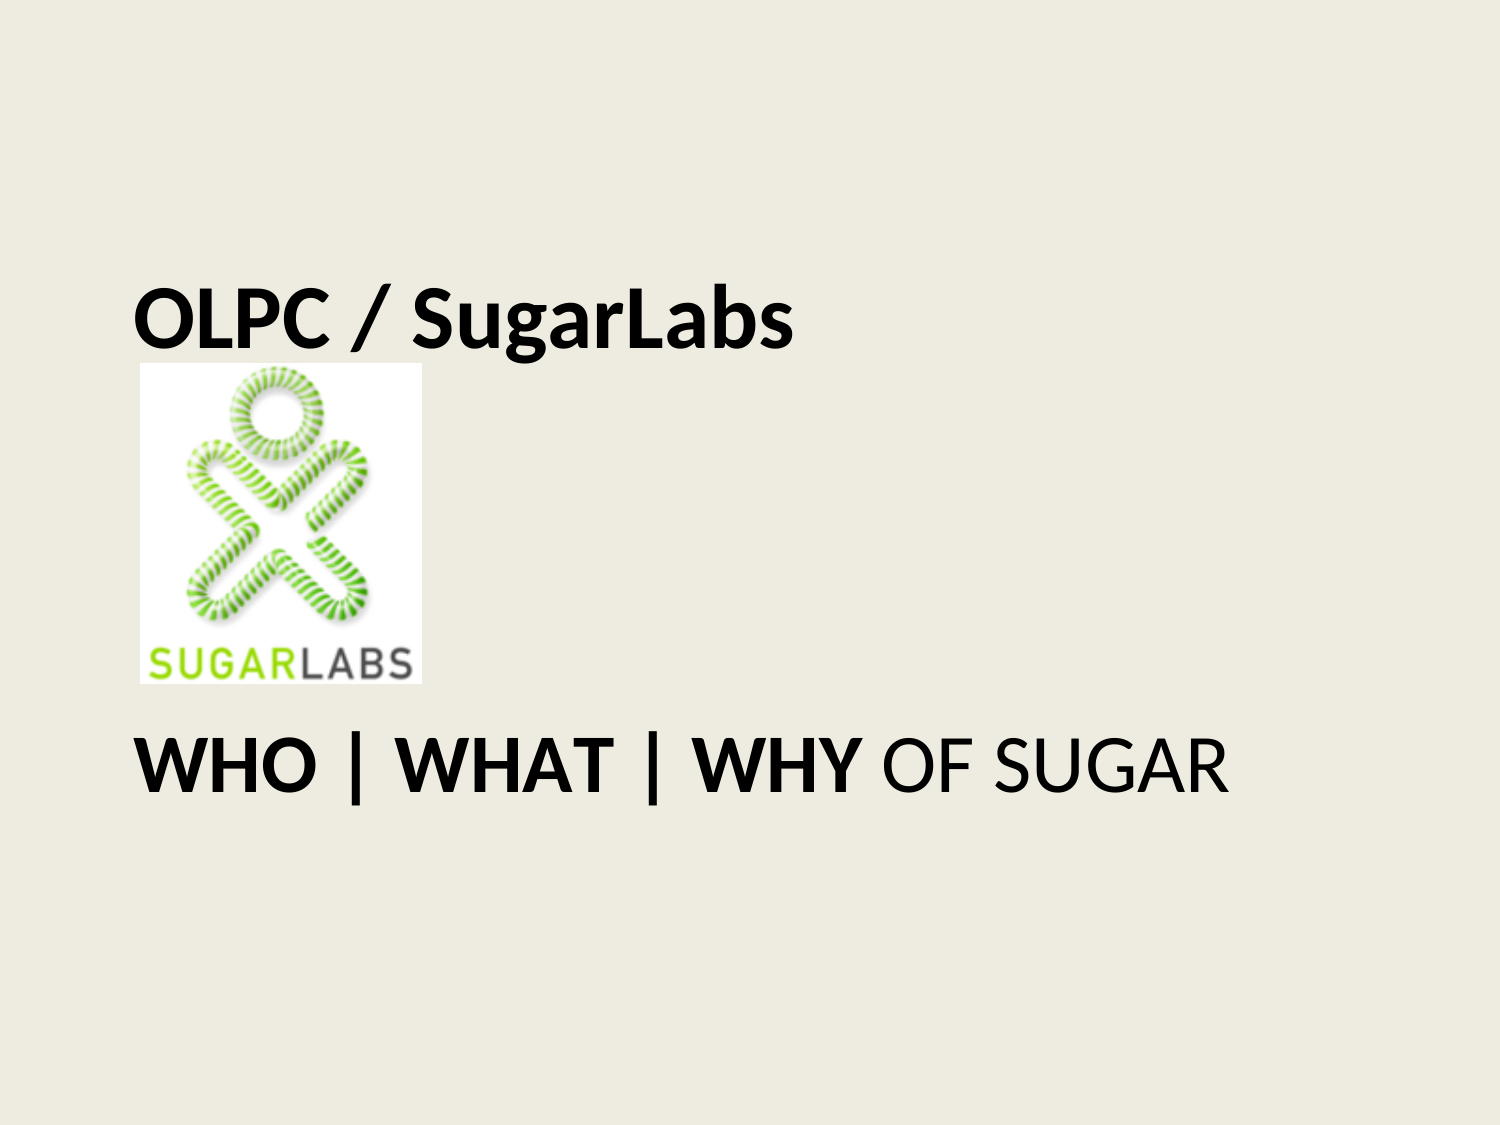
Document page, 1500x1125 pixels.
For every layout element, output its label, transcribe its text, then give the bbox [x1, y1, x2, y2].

picture [140, 363, 422, 684]
list OLPC / SugarLabs [118, 117, 1394, 723]
title WHO | WHAT | WHY OF SUGAR [118, 723, 1394, 947]
